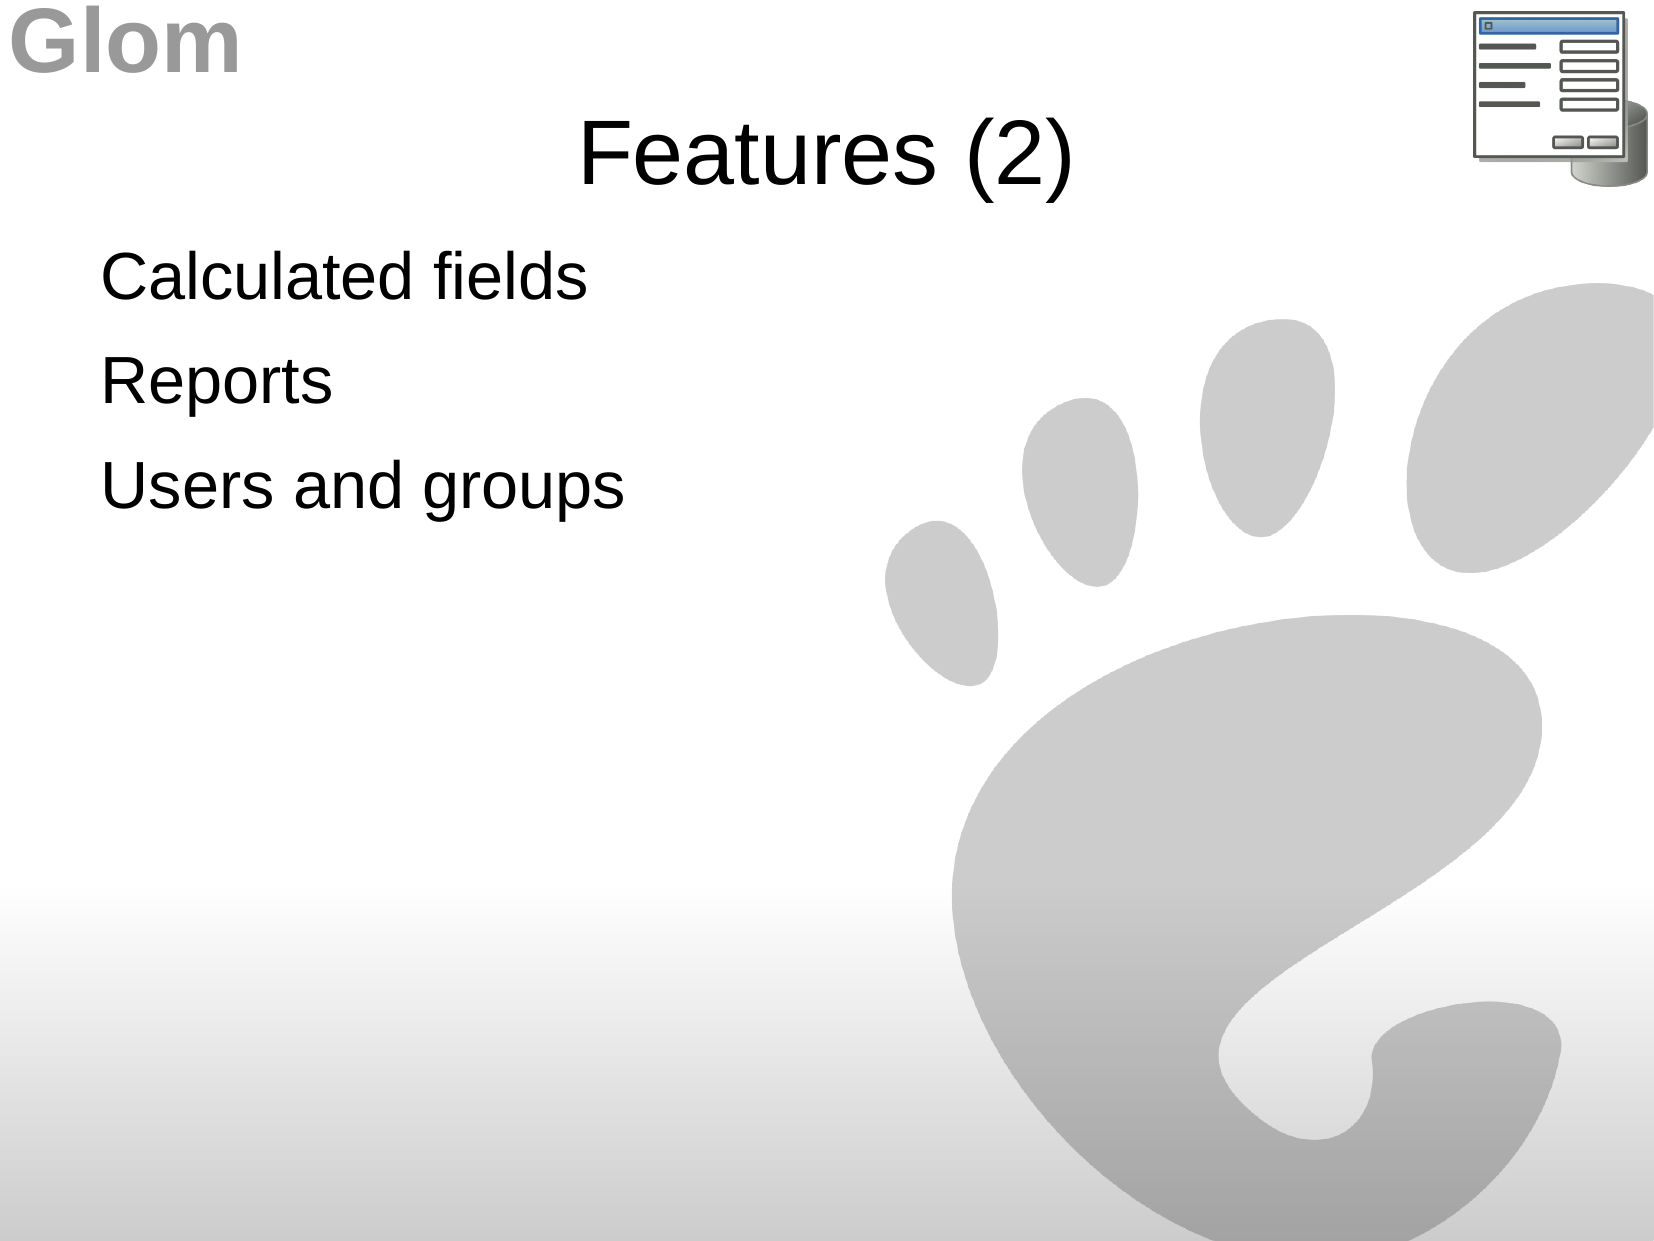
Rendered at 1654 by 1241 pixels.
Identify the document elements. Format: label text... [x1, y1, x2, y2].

title Features (2) [82, 49, 1571, 239]
picture [1473, 11, 1648, 187]
list Calculated fields Reports Users and groups [82, 239, 1571, 1058]
picture [885, 283, 1654, 1241]
